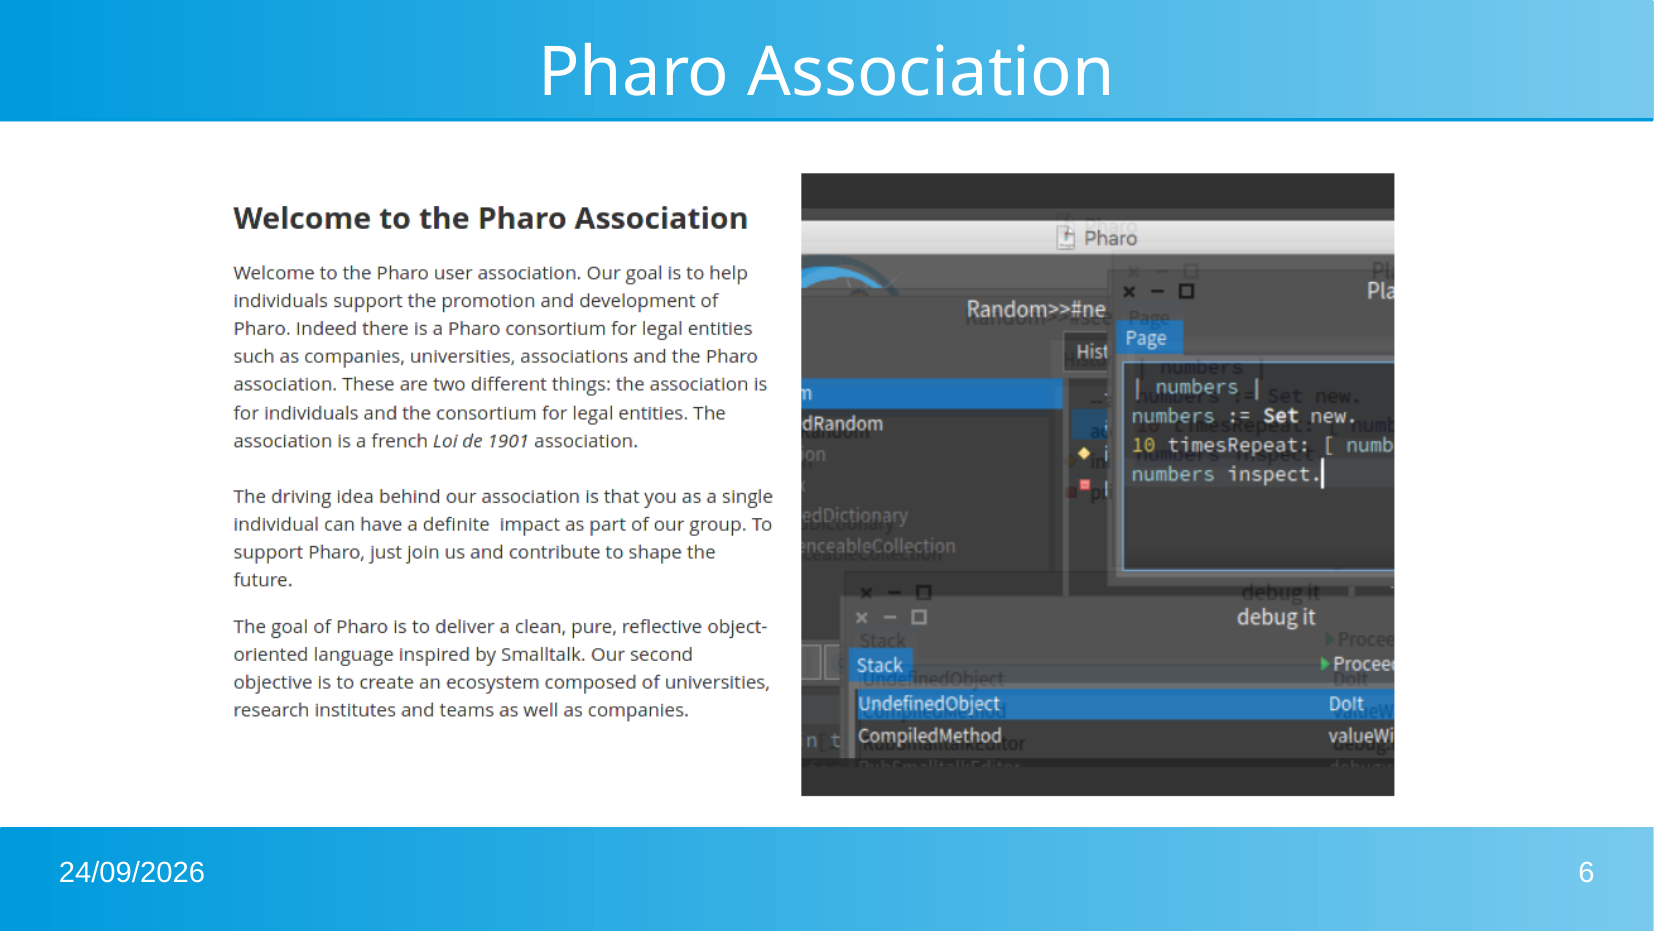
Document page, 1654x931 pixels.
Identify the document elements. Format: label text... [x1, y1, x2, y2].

title Pharo Association [59, 28, 1595, 109]
picture [202, 138, 1445, 805]
